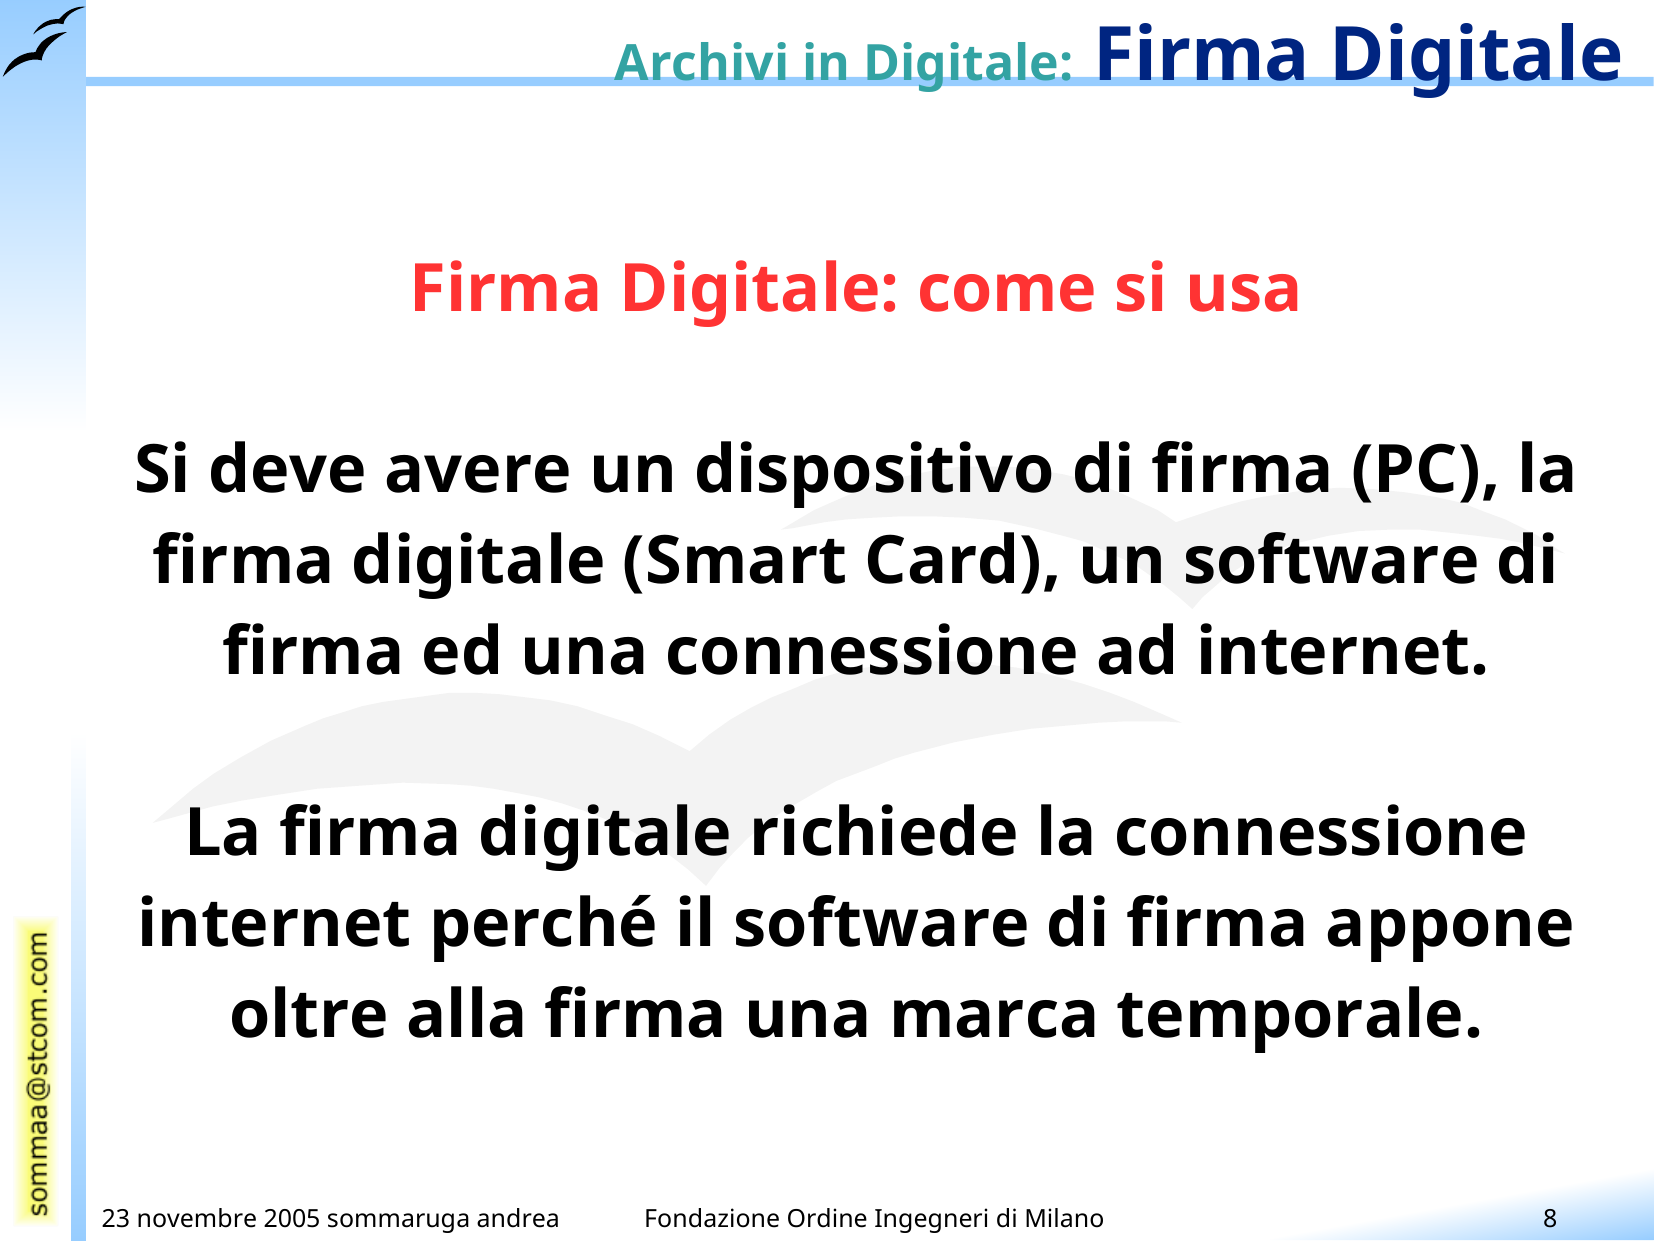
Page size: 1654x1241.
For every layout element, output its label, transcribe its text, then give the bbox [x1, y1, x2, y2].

subtitle Firma Digitale: come si usa Si deve avere un dispositivo di firma (PC), la firma digitale (Smart Card), un software di firma ed una connessione ad internet. La firma digitale richiede la connessione internet perché il software di firma appone oltre alla firma una marca temporale. [85, 134, 1628, 1163]
picture [12, 915, 60, 1228]
title Archivi in Digitale: Firma Digitale [85, 0, 1654, 104]
